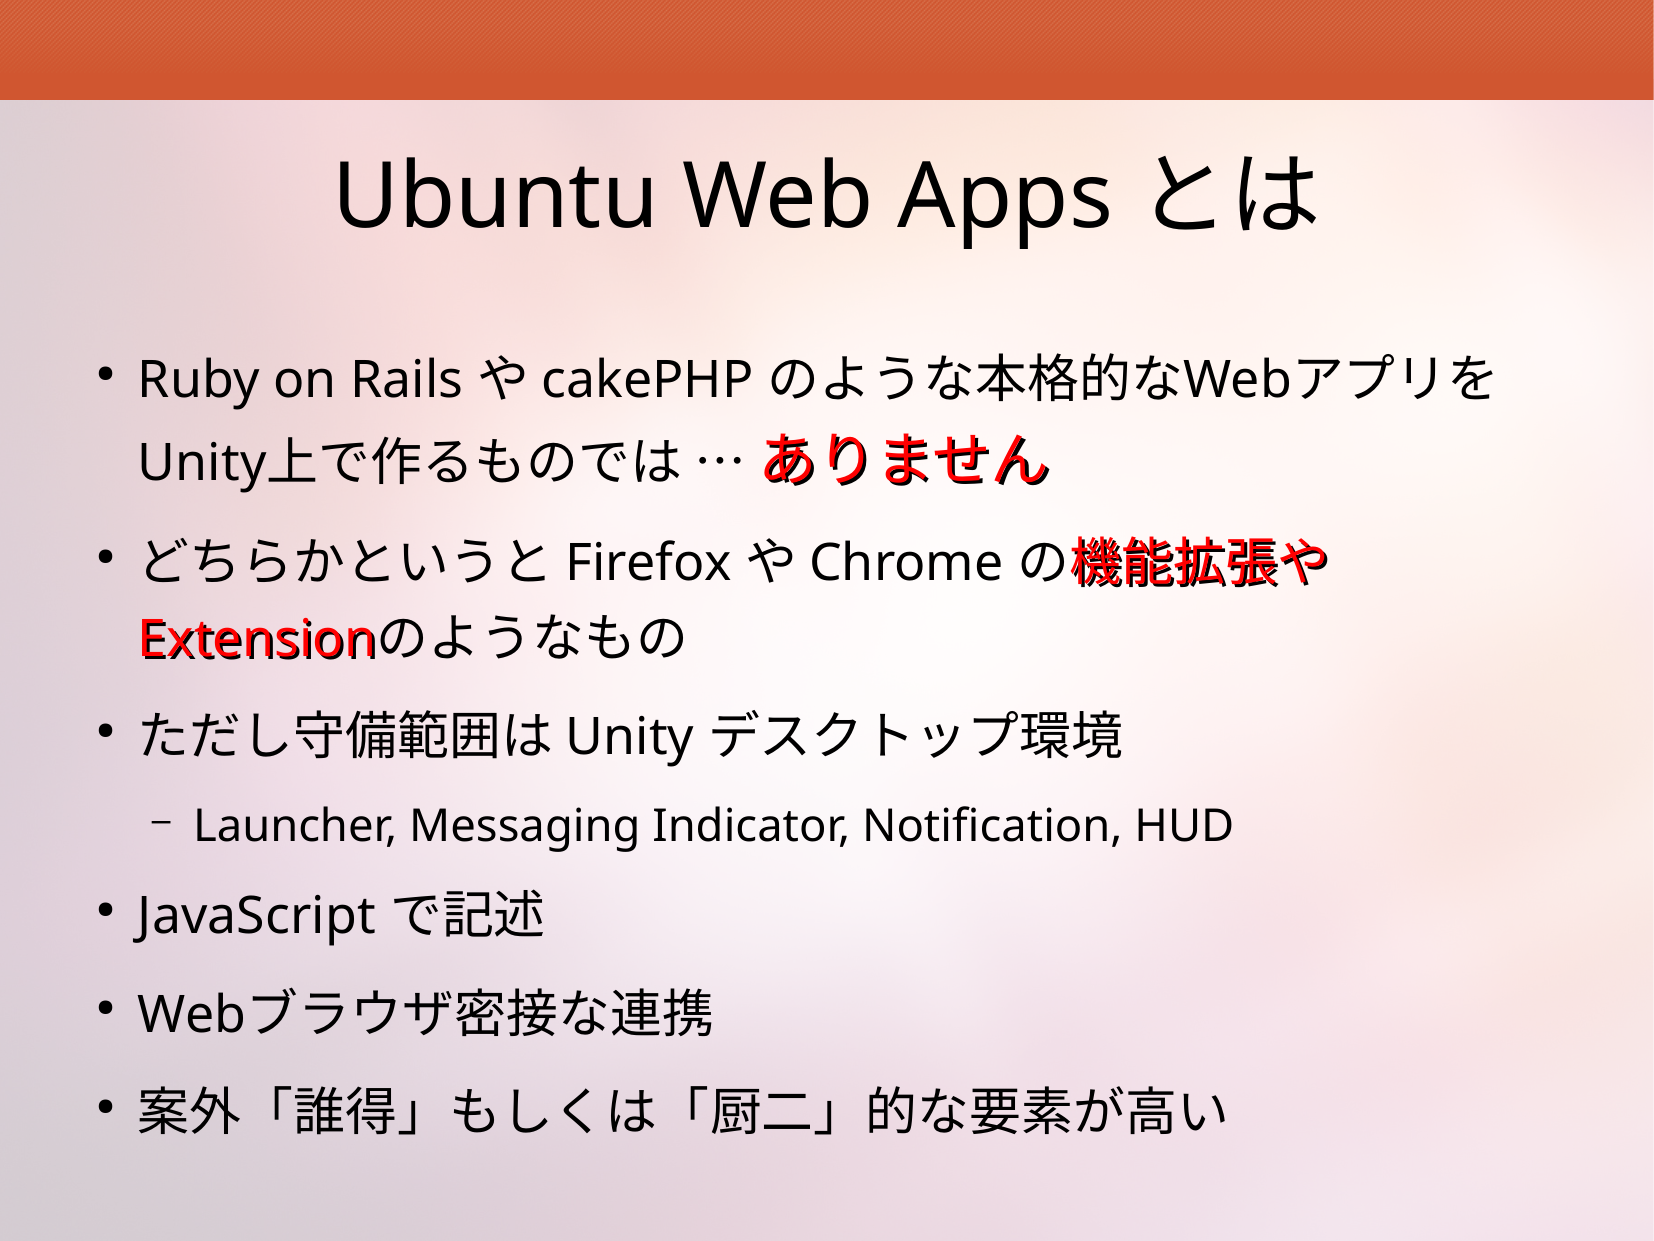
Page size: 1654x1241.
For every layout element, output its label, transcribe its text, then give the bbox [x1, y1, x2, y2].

picture [0, 0, 1654, 1241]
title Ubuntu Web Apps とは [82, 118, 1571, 257]
list Ruby on Rails や cakePHP のような本格的なWebアプリをUnity上で作るものでは … ありません どちらかというと Firefox や Chrome の機能拡張やExtensionのようなもの ただし守備範囲は Unity デスクトップ環境 Launcher, Messaging Indicator, Notification, HUD JavaScript で記述 Webブラウザ密接な連携 案外「誰得」もしくは「厨二」的な要素が高い [82, 337, 1538, 1158]
